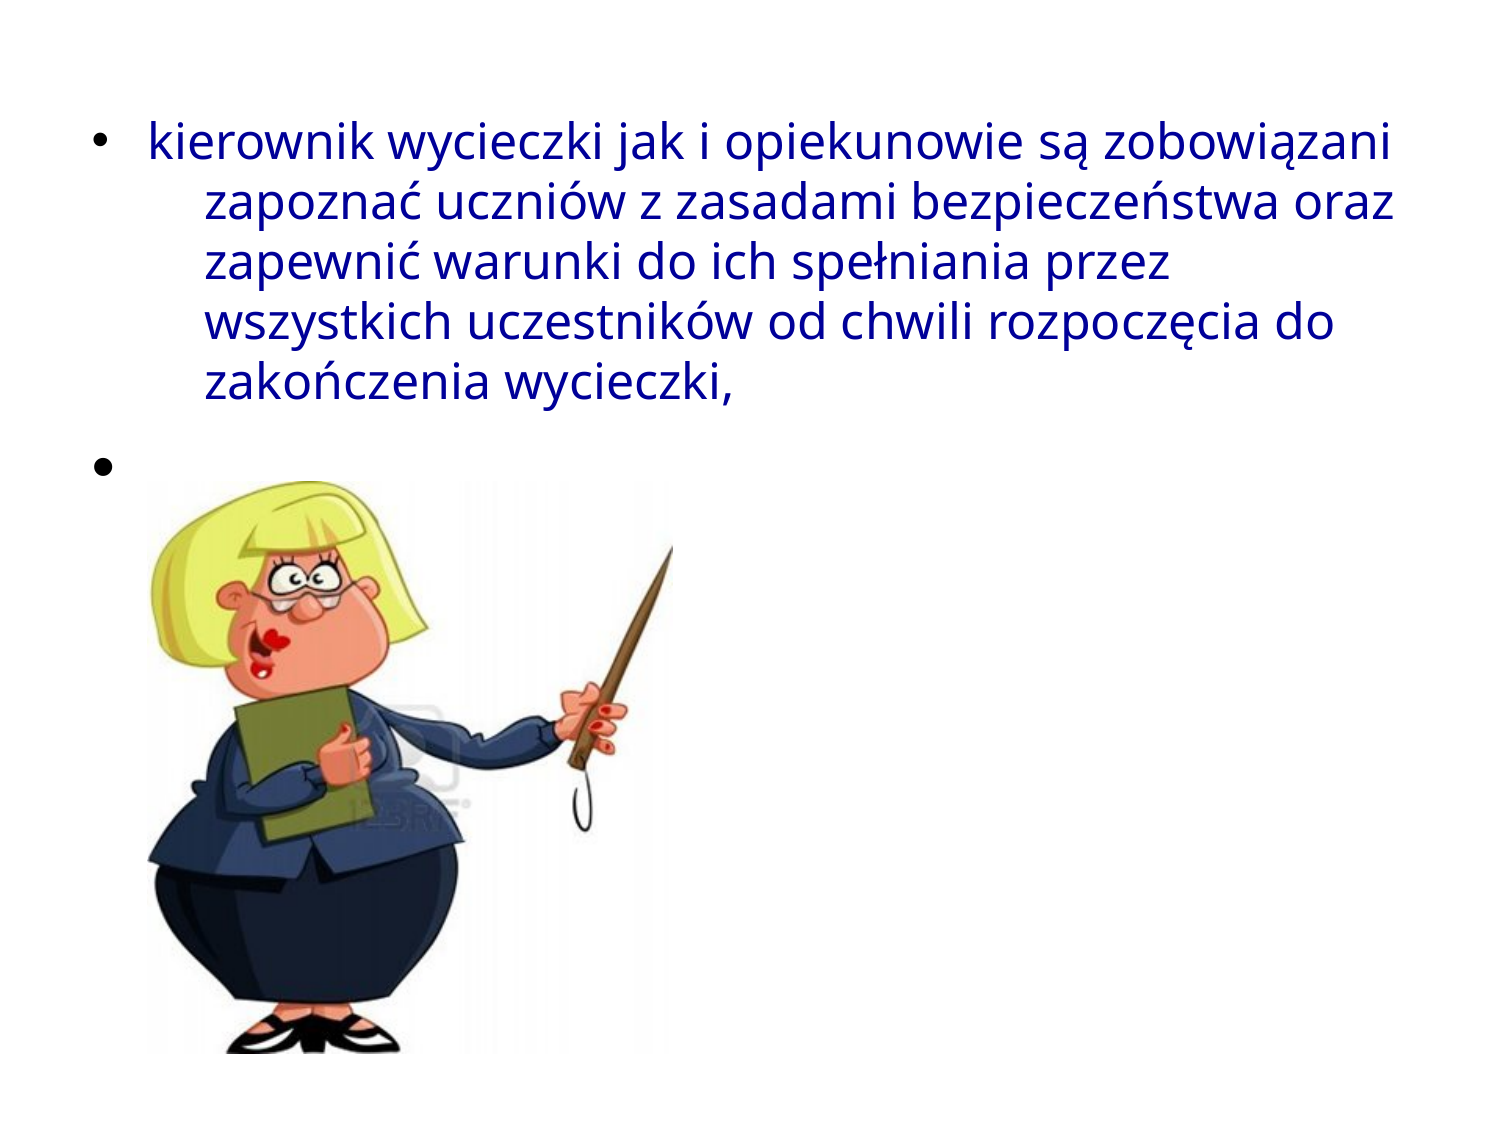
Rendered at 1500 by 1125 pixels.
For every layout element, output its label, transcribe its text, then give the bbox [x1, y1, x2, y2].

picture [147, 481, 673, 1054]
list kierownik wycieczki jak i opiekunowie są zobowiązani zapoznać uczniów z zasadami bezpieczeństwa oraz zapewnić warunki do ich spełniania przez wszystkich uczestników od chwili rozpoczęcia do zakończenia wycieczki, [76, 101, 1427, 845]
